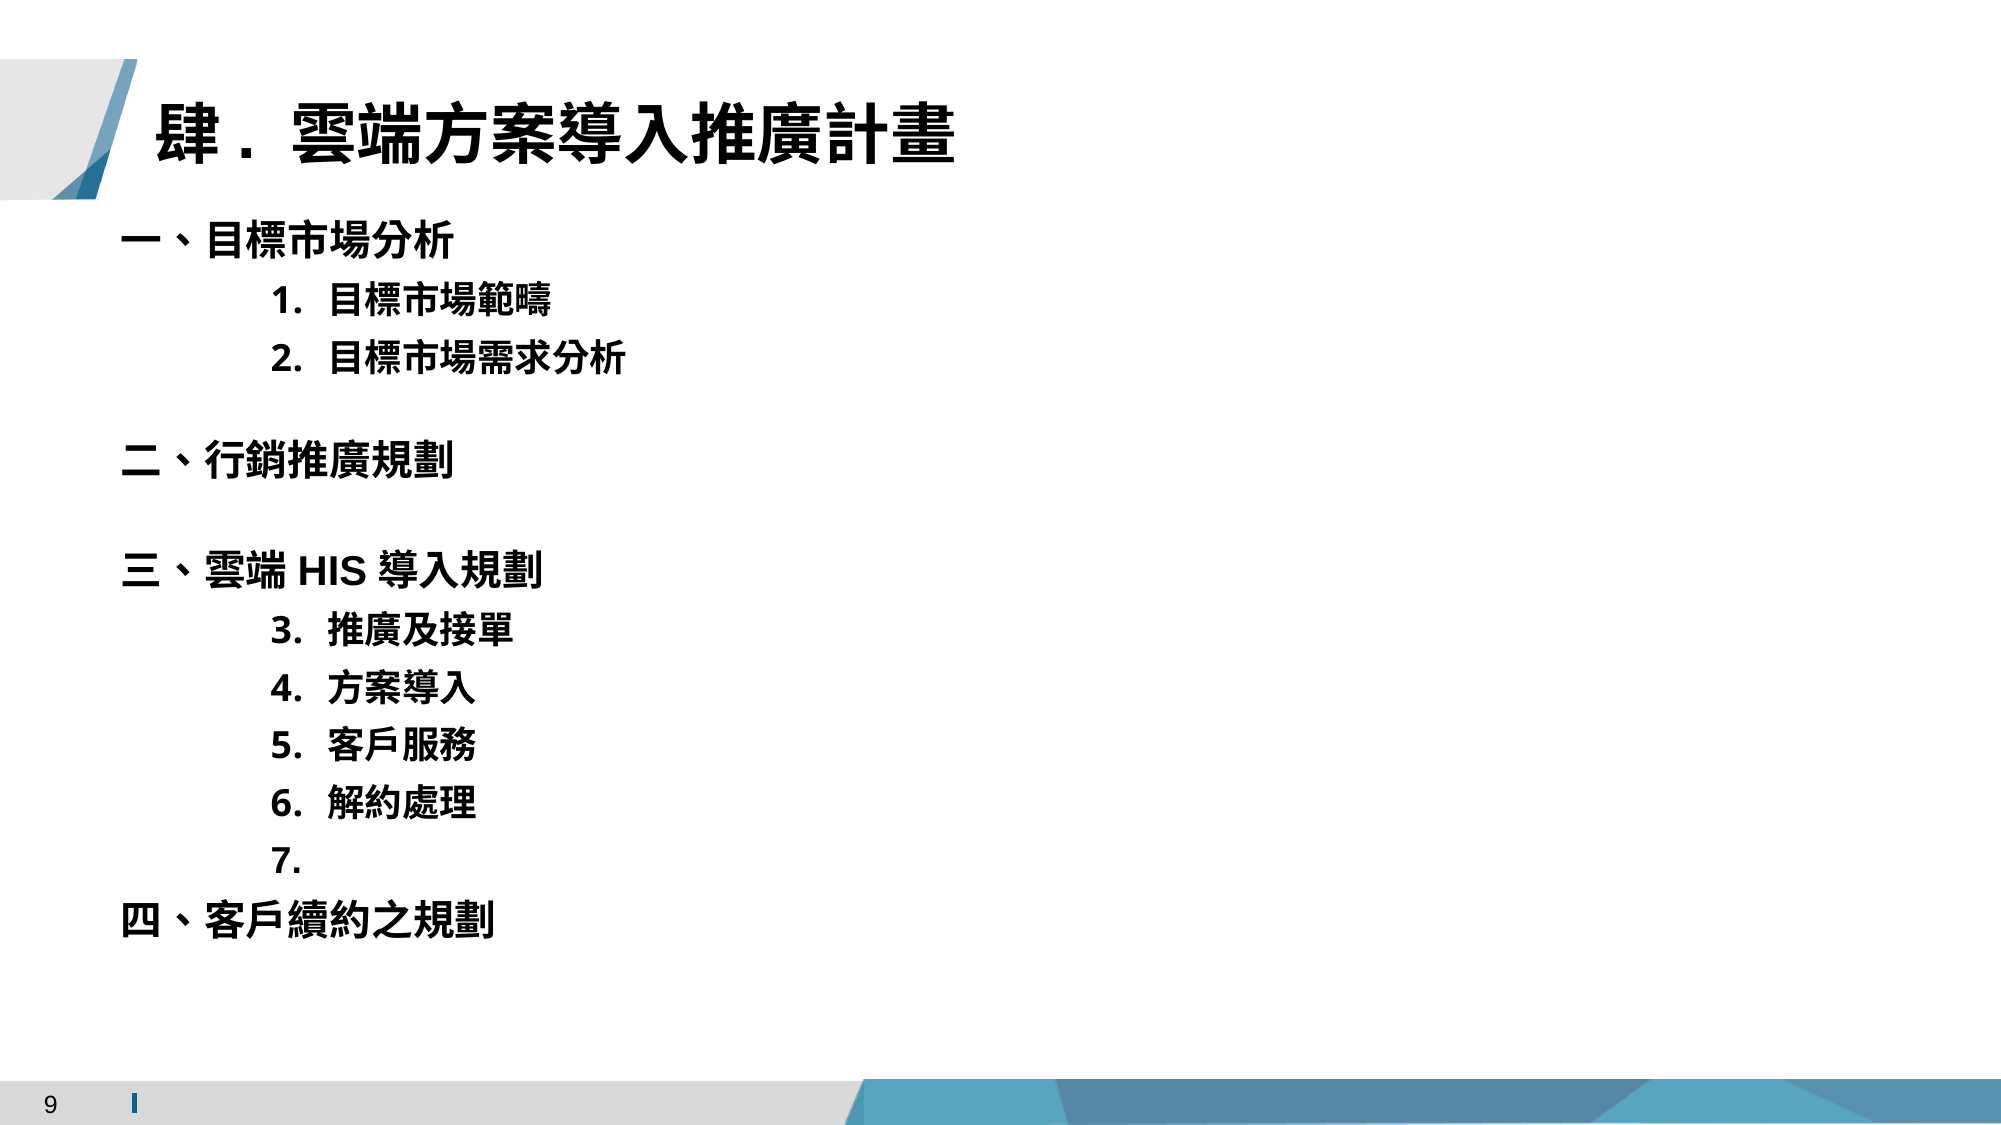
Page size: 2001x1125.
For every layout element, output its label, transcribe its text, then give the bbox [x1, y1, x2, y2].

text_box 一、目標市場分析 目標市場範疇 目標市場需求分析 二、行銷推廣規劃 三、雲端HIS導入規劃 推廣及接單 方案導入 客戶服務 解約處理 四、客戶續約之規劃 [105, 205, 1837, 959]
text_box 肆. 雲端方案導入推廣計畫 [139, 93, 1915, 171]
text_box [28, 1073, 106, 1125]
